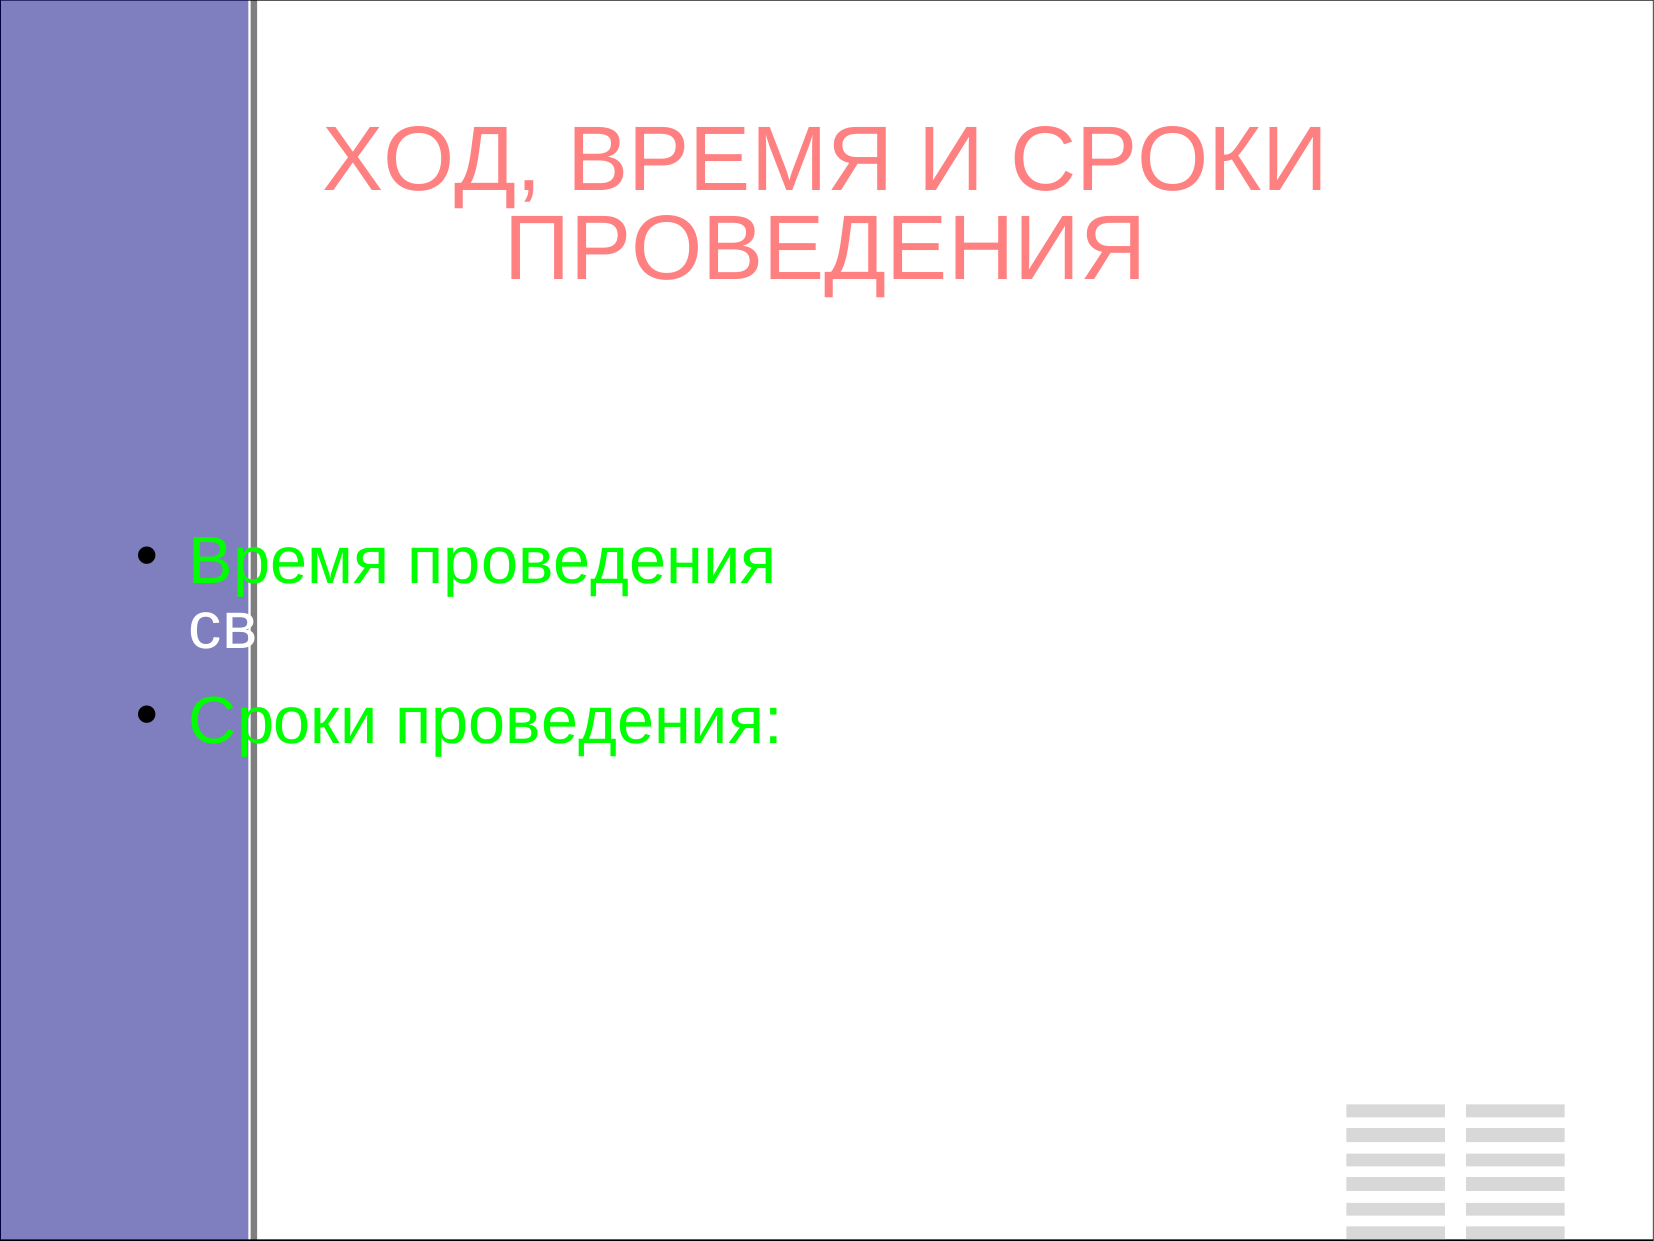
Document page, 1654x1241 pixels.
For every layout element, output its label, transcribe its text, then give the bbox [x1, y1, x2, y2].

list Время проведения: на уроках, в свободное время Сроки проведения: 10 -12 часов [118, 531, 1531, 867]
title ХОД, ВРЕМЯ И СРОКИ ПРОВЕДЕНИЯ [119, 109, 1532, 308]
